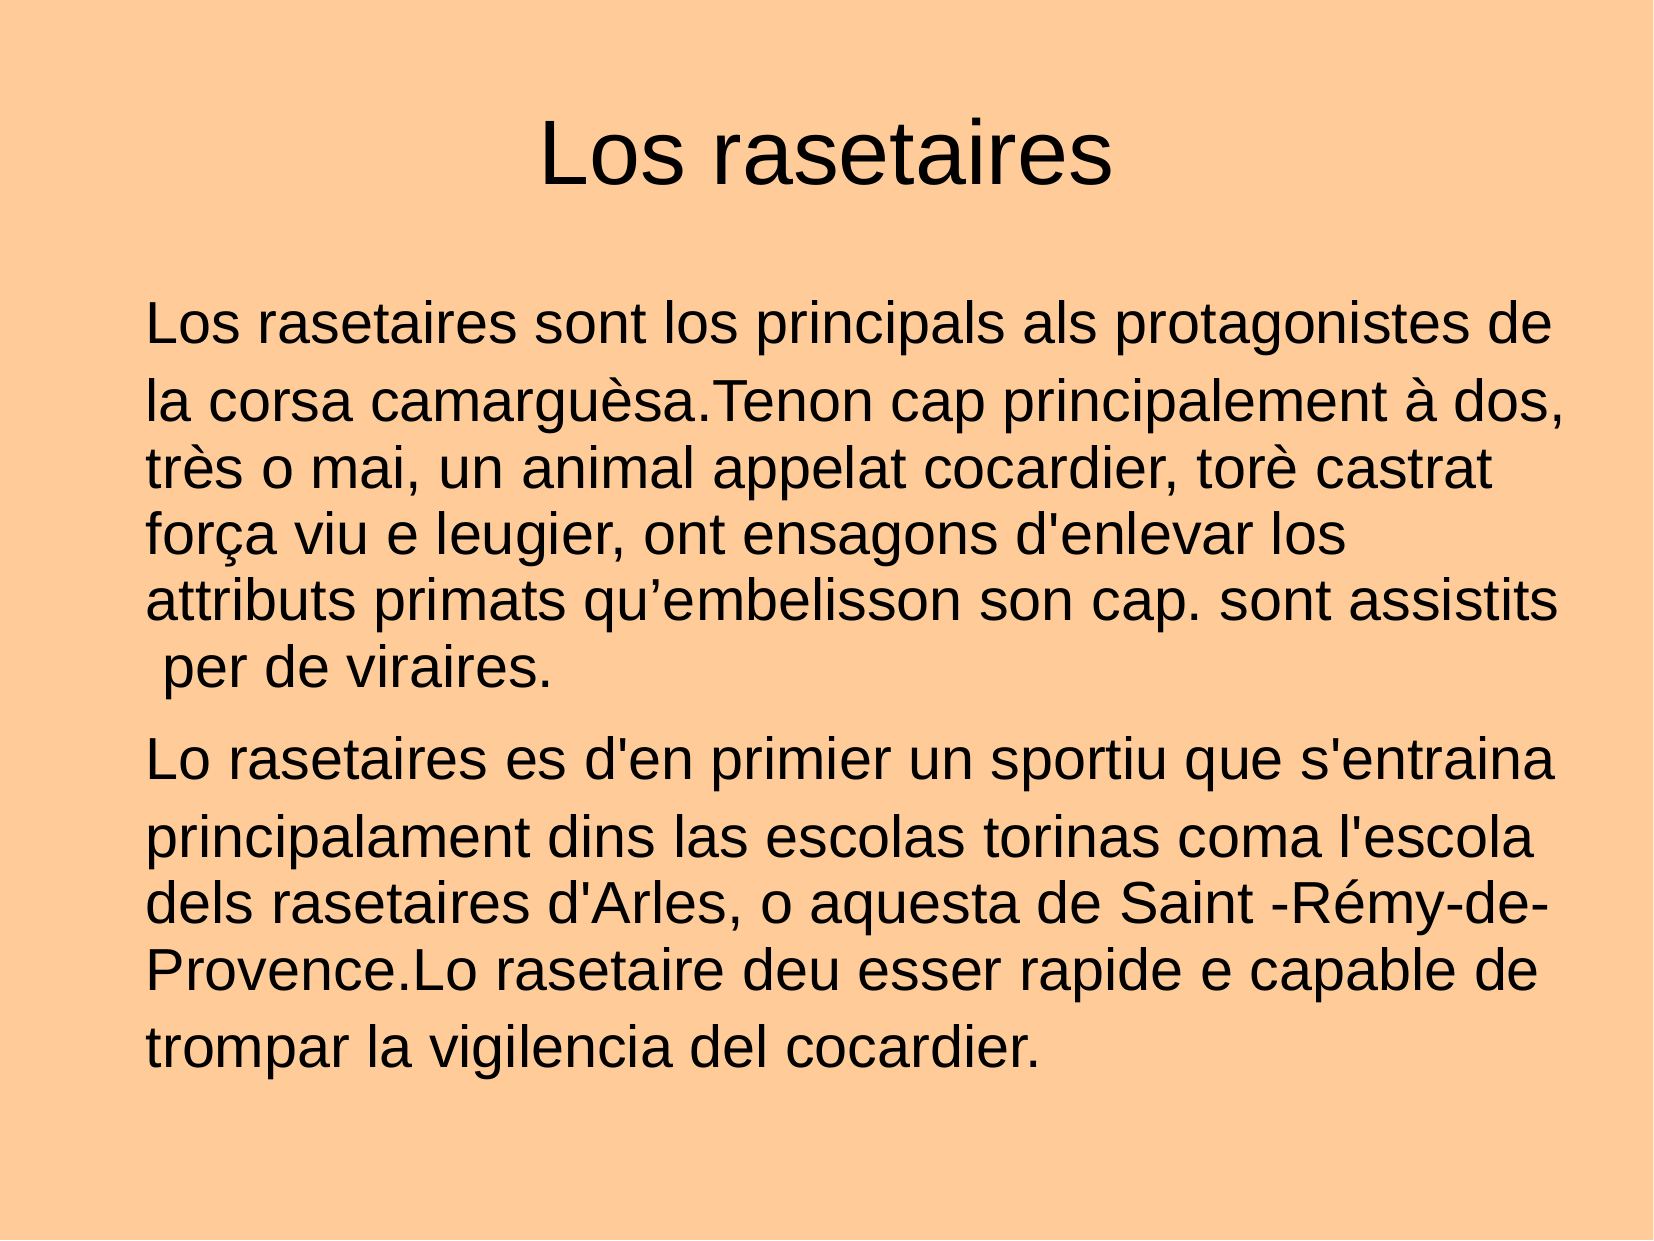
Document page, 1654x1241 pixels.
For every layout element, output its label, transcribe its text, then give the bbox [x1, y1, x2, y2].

list ﻿Los rasetaires sont los principals als protagonistes de la corsa camarguèsa.Tenon cap principalement à dos, très o mai, un animal appelat cocardier, torè castrat força viu e leugier, ont ensagons d'enlevar los attributs primats qu’embelisson son cap. sont assistits per de viraires. ﻿Lo rasetaires es d'en primier un sportiu que s'entraina principalament dins las escolas torinas coma l'escola dels rasetaires d'Arles, o aquesta de Saint -Rémy-de-Provence.﻿Lo rasetaire deu esser rapide e capable de trompar la vigilencia del cocardier. [82, 290, 1571, 1109]
title Los rasetaires [82, 49, 1571, 257]
